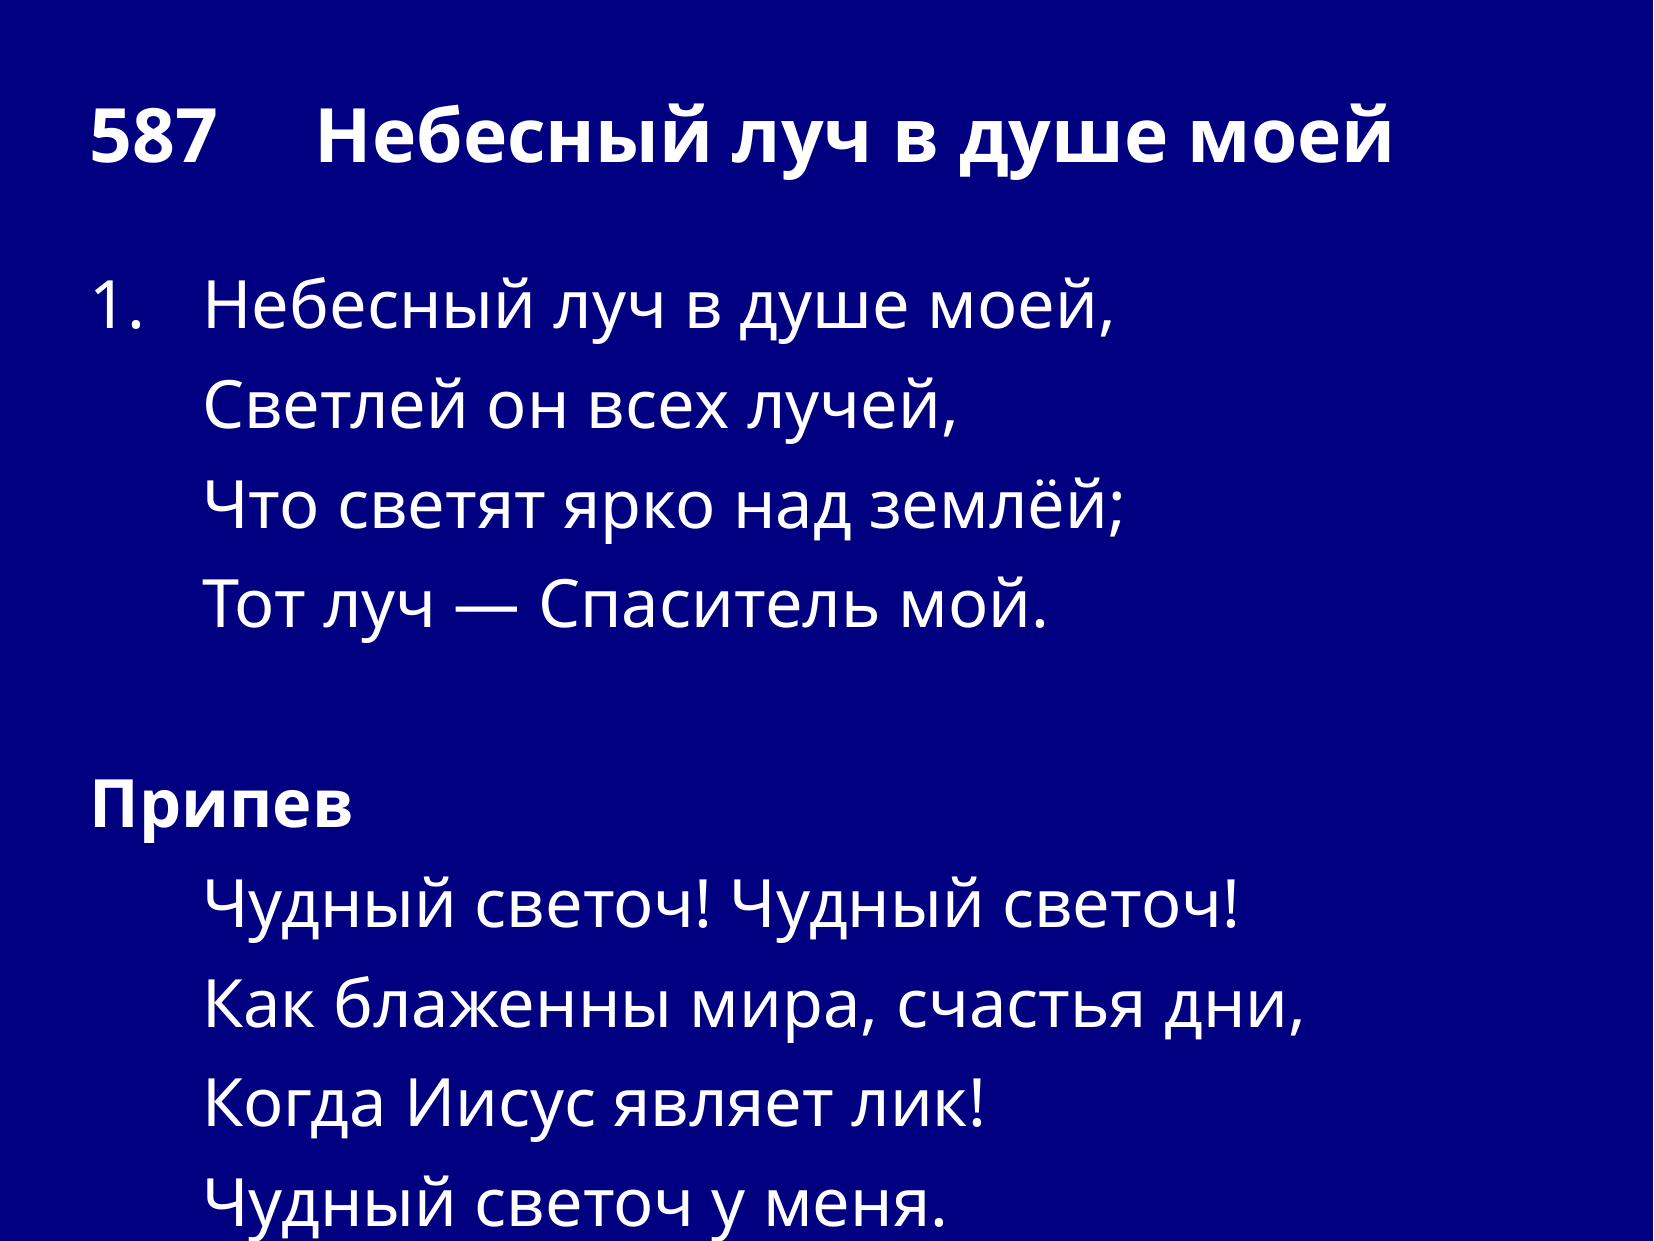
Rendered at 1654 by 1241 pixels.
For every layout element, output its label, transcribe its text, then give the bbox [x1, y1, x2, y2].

text_box 587 Небесный луч в душе моей [75, 75, 1576, 188]
text_box 1. Небесный луч в душе моей, Светлей он всех лучей, Что светят ярко над землёй; Тот луч — Спаситель мой. Припев Чудный светоч! Чудный светоч! Как блаженны мира, счастья дни, Когда Иисус являет лик! Чудный светоч у меня. [75, 188, 1576, 1163]
